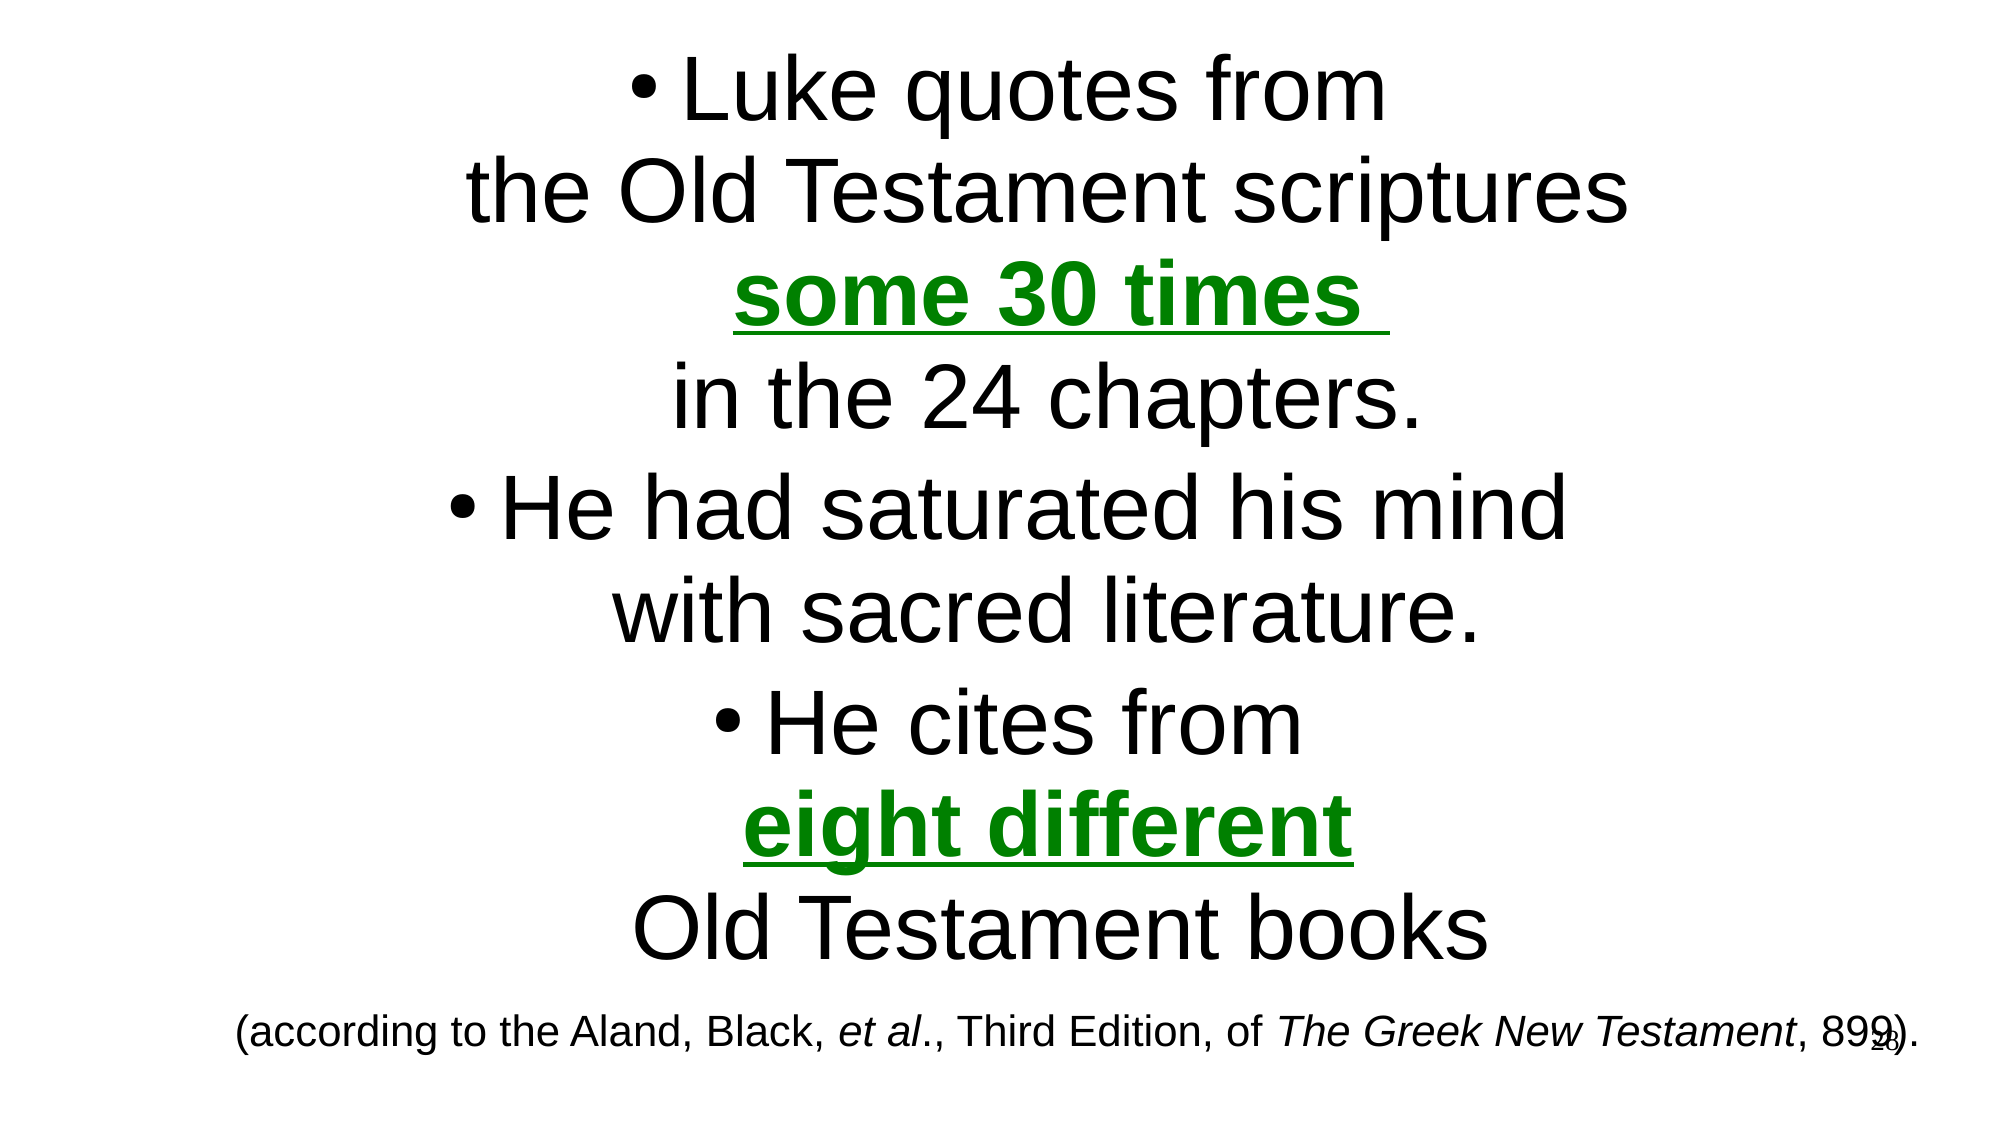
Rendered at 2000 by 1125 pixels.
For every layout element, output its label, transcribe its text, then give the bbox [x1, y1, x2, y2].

list Luke quotes from the Old Testament scriptures some 30 times in the 24 chapters. He had saturated his mind with sacred literature. He cites from eight different Old Testament books (according to the Aland, Black, et al., Third Edition, of The Greek New Testament, 899). [37, 37, 1988, 1125]
